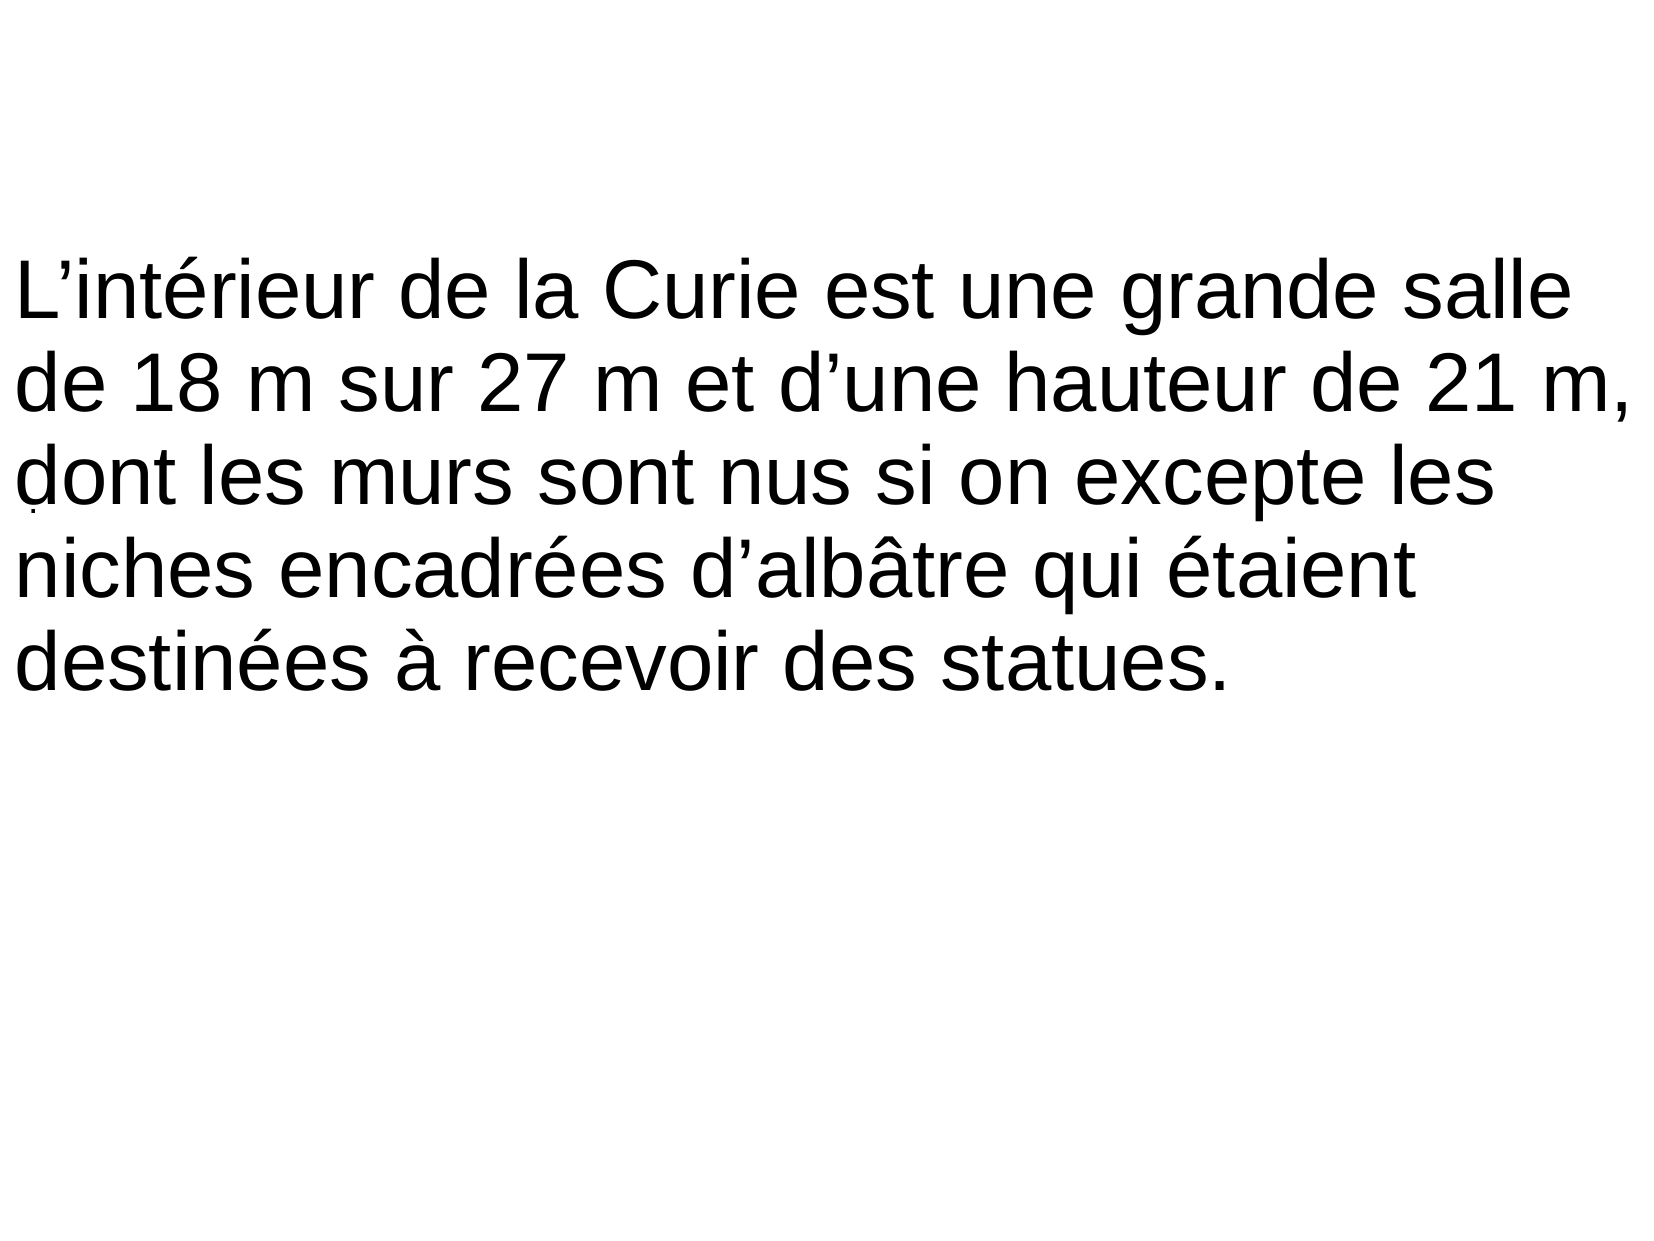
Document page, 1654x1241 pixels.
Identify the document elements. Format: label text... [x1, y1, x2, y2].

text_box L’intérieur de la Curie est une grande salle de 18 m sur 27 m et d’une hauteur de 21 m, dont les murs sont nus si on excepte les niches encadrées d’albâtre qui étaient destinées à recevoir des statues. [0, 236, 1650, 717]
